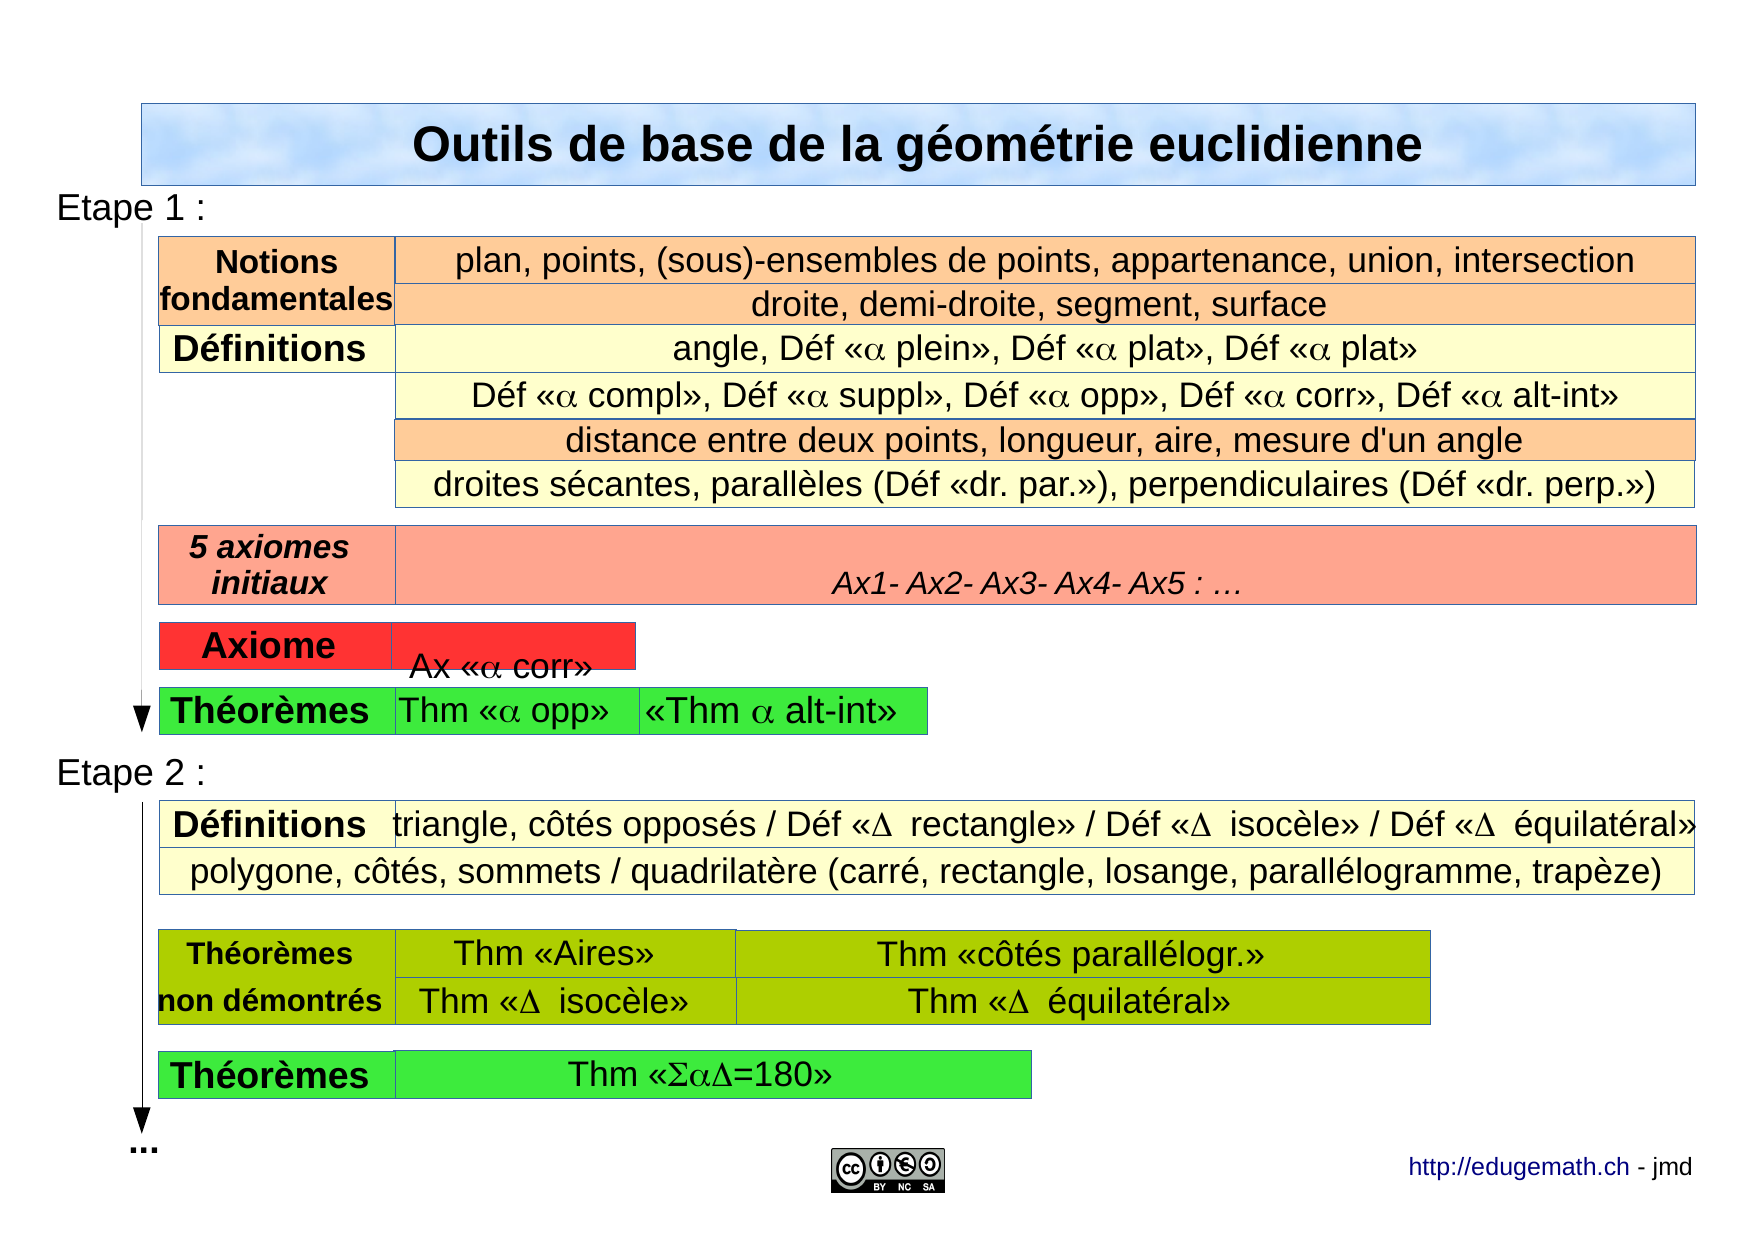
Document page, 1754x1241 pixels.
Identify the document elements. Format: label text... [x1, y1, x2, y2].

text_box droite, demi-droite, segment, surface [395, 284, 1696, 325]
text_box «Thm a alt-int» [639, 687, 928, 735]
text_box Outils de base de la géométrie euclidienne [141, 103, 1696, 186]
text_box triangle, côtés opposés / Déf «D rectangle» / Déf «D isocèle» / Déf «D équilatéral» [395, 800, 1695, 848]
text_box Déf «a compl», Déf «a suppl», Déf «a opp», Déf «a corr», Déf «a alt-int» [395, 373, 1696, 419]
text_box Thm «a opp» [396, 687, 639, 735]
text_box Thm «D isocèle» [395, 977, 737, 1025]
text_box 5 axiomes initiaux [158, 525, 396, 605]
text_box plan, points, (sous)-ensembles de points, appartenance, union, intersection [395, 236, 1696, 284]
text_box droites sécantes, parallèles (Déf «dr. par.»), perpendiculaires (Déf «dr. perp.») [395, 461, 1695, 508]
text_box Théorèmes [158, 1051, 396, 1099]
text_box Définitions [159, 325, 396, 373]
text_box Etape 1 : [41, 179, 249, 237]
text_box Thm «Aires» [395, 929, 737, 977]
text_box distance entre deux points, longueur, aire, mesure d'un angle [394, 419, 1696, 461]
text_box http://edugemath.ch - jmd [1393, 1145, 1737, 1189]
text_box Etape 2 : [41, 743, 249, 801]
text_box Ax «a corr» [392, 622, 636, 670]
picture [831, 1148, 945, 1193]
text_box Thm «D équilatéral» [737, 978, 1431, 1025]
text_box ... [113, 1111, 178, 1170]
text_box Définitions [159, 800, 395, 847]
text_box Théorèmes [159, 687, 396, 735]
text_box Notions fondamentales [158, 236, 395, 326]
text_box Thm «côtés parallélogr.» [735, 930, 1431, 978]
text_box polygone, côtés, sommets / quadrilatère (carré, rectangle, losange, parallélogramme, trapèze) [159, 847, 1695, 895]
text_box Ax1- Ax2- Ax3- Ax4- Ax5 : … [396, 525, 1697, 605]
text_box Axiome [159, 622, 392, 670]
text_box Théorèmes non démontrés [158, 929, 395, 1025]
text_box Thm «SaD=180» [393, 1050, 1032, 1099]
text_box angle, Déf «a plein», Déf «a plat», Déf «a plat» [396, 325, 1696, 373]
